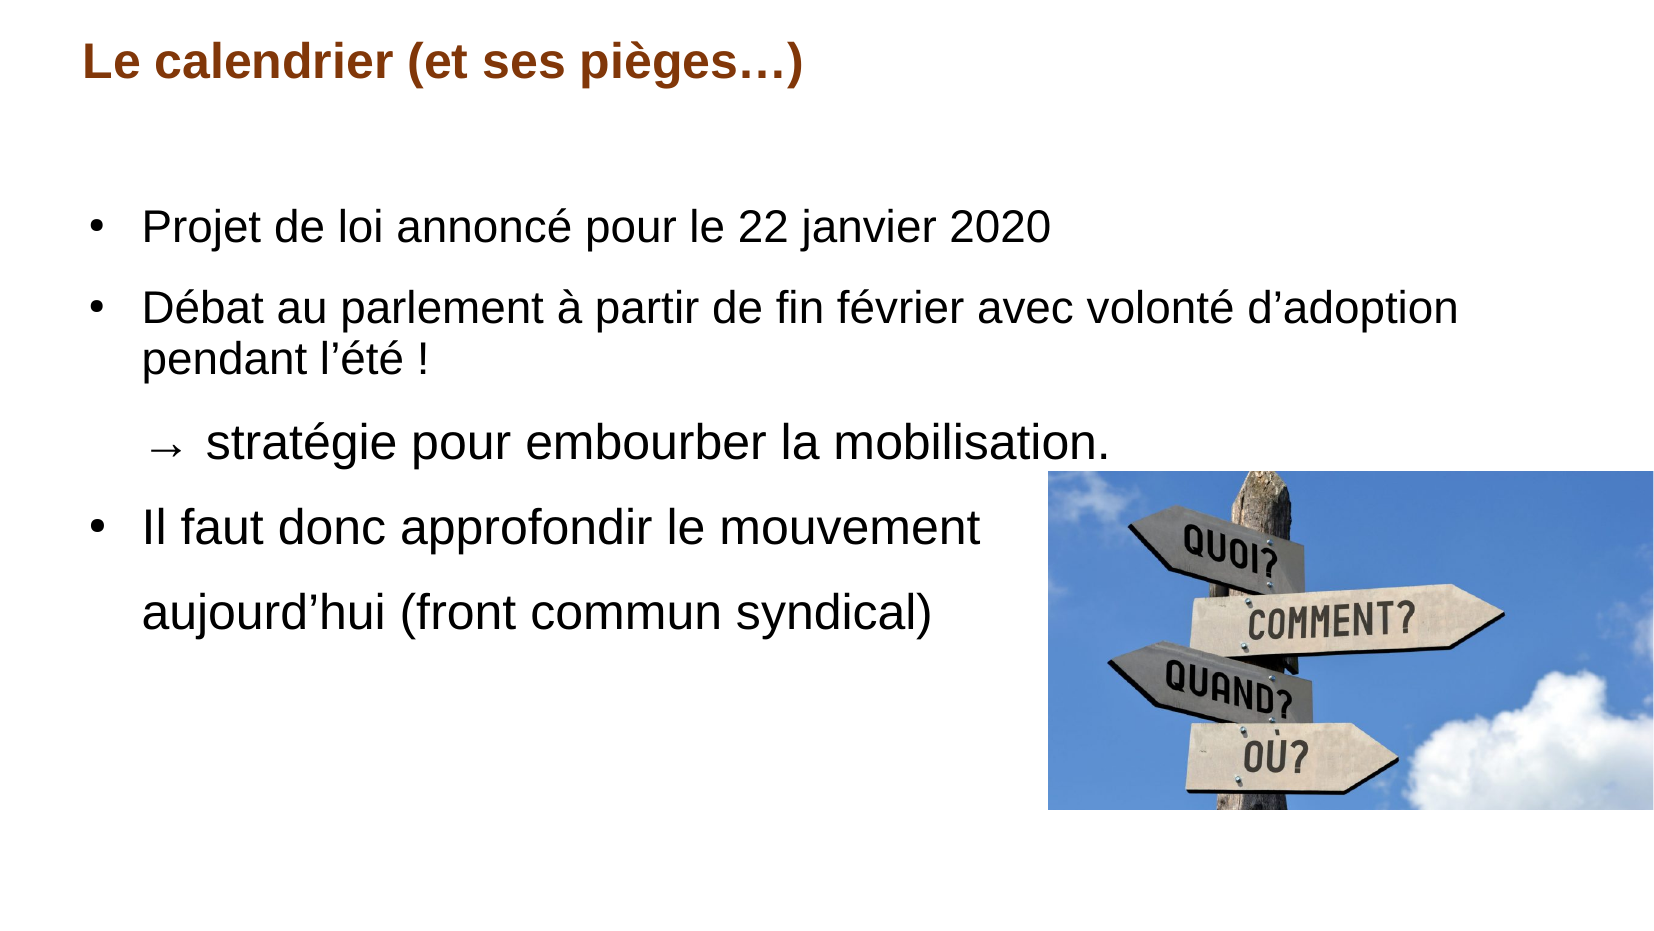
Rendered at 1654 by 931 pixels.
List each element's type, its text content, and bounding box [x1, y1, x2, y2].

title Le calendrier (et ses pièges…) [0, 33, 1189, 202]
picture [1048, 471, 1654, 811]
list Projet de loi annoncé pour le 22 janvier 2020 Débat au parlement à partir de fin février avec volonté d’adoption pendant l’été ! → stratégie pour embourber la mobilisation. Il faut donc approfondir le mouvement aujourd’hui (front commun syndical) [70, 201, 1501, 709]
